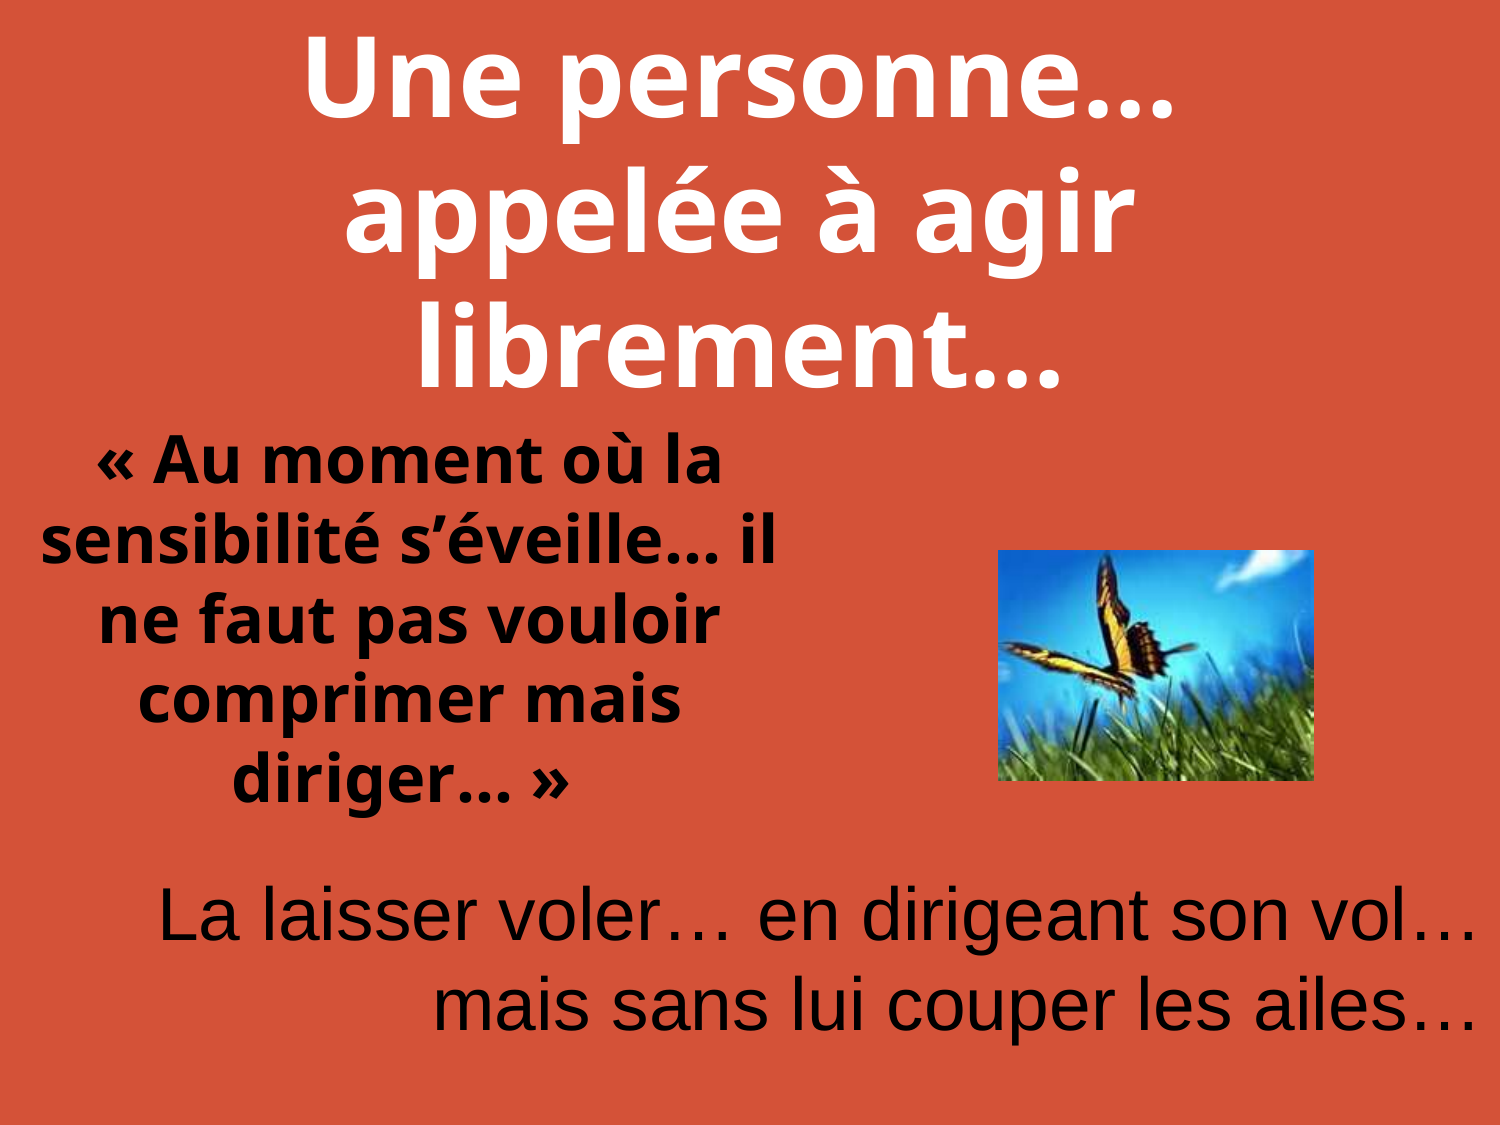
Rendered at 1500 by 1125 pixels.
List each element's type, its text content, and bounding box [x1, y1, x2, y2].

text_box « Au moment où la sensibilité s’éveille… il ne faut pas vouloir comprimer mais diriger… » [0, 408, 821, 825]
text_box La laisser voler… en dirigeant son vol… mais sans lui couper les ailes… [15, 857, 1499, 1054]
picture [998, 550, 1314, 781]
title Une personne… appelée à agir librement… [64, 63, 1415, 352]
